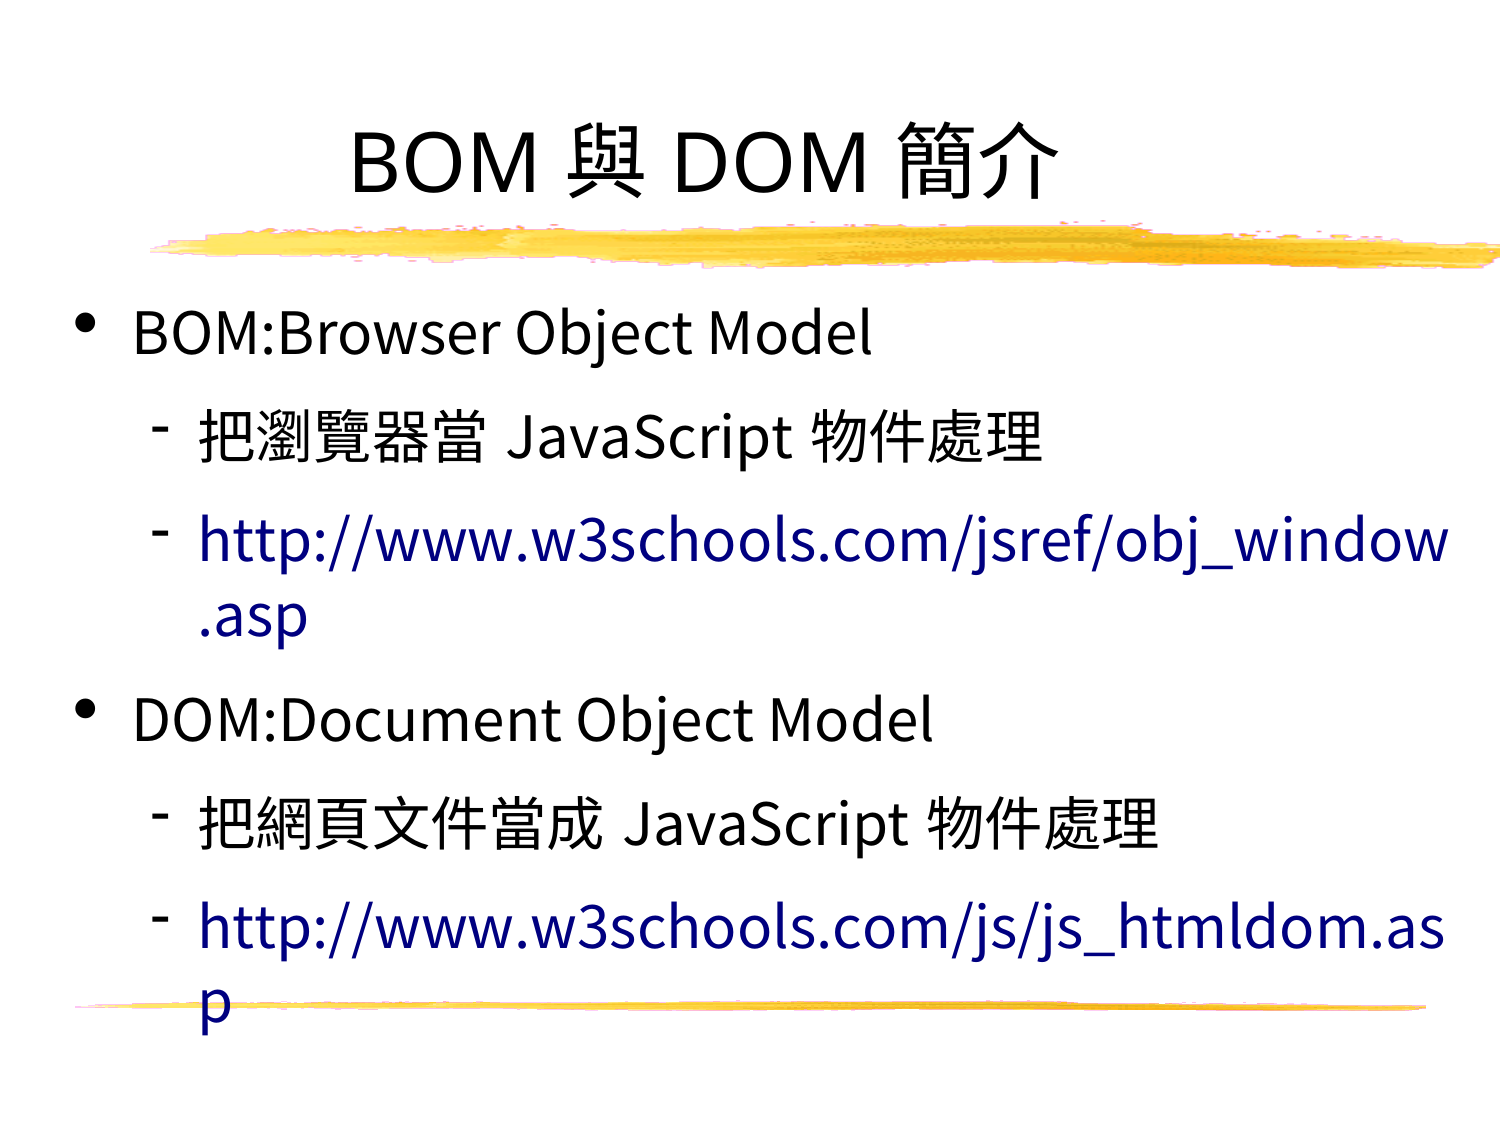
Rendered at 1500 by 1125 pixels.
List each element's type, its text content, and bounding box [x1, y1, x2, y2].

title BOM與DOM簡介 [66, 37, 1342, 225]
list BOM:Browser Object Model 把瀏覽器當JavaScript物件處理 http://www.w3schools.com/jsref/obj_window.asp DOM:Document Object Model 把網頁文件當成JavaScript物件處理 http://www.w3schools.com/js/js_htmldom.asp [60, 272, 1474, 1125]
picture [150, 215, 1500, 279]
